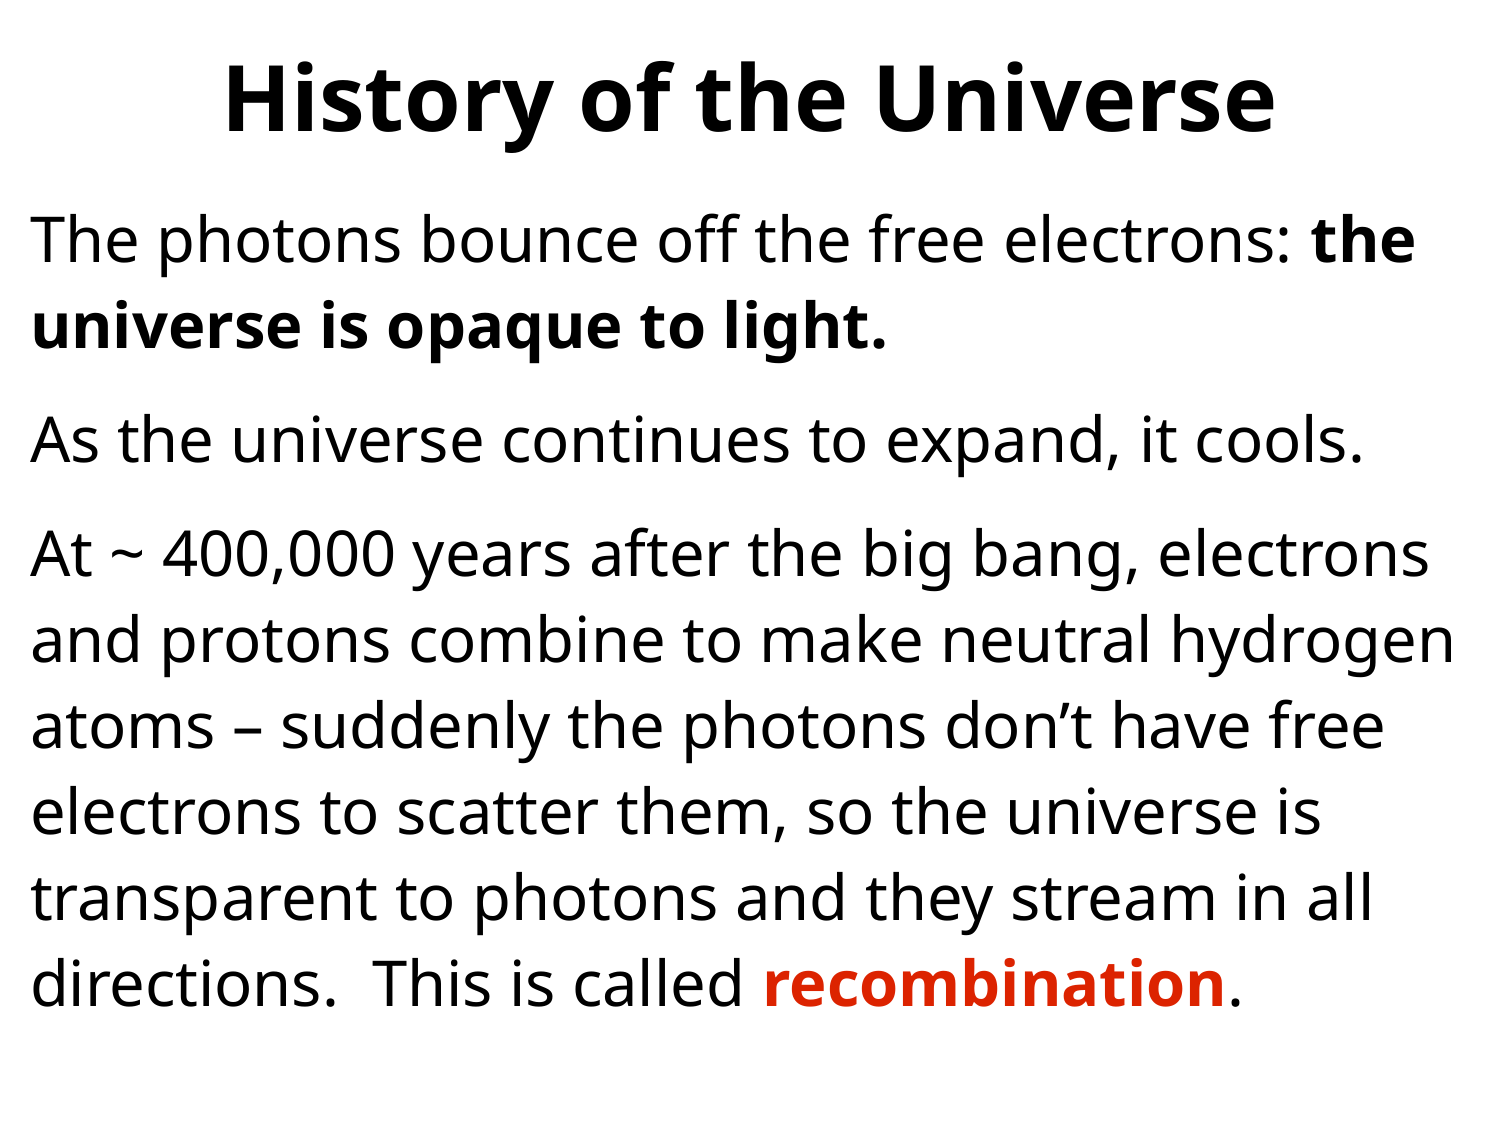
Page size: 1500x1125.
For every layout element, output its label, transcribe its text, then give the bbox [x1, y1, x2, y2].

title History of the Universe [30, 42, 1471, 150]
list The photons bounce off the free electrons: the universe is opaque to light. As the universe continues to expand, it cools. At ~ 400,000 years after the big bang, electrons and protons combine to make neutral hydrogen atoms – suddenly the photons don’t have free electrons to scatter them, so the universe is transparent to photons and they stream in all directions. This is called recombination. [30, 195, 1471, 1066]
